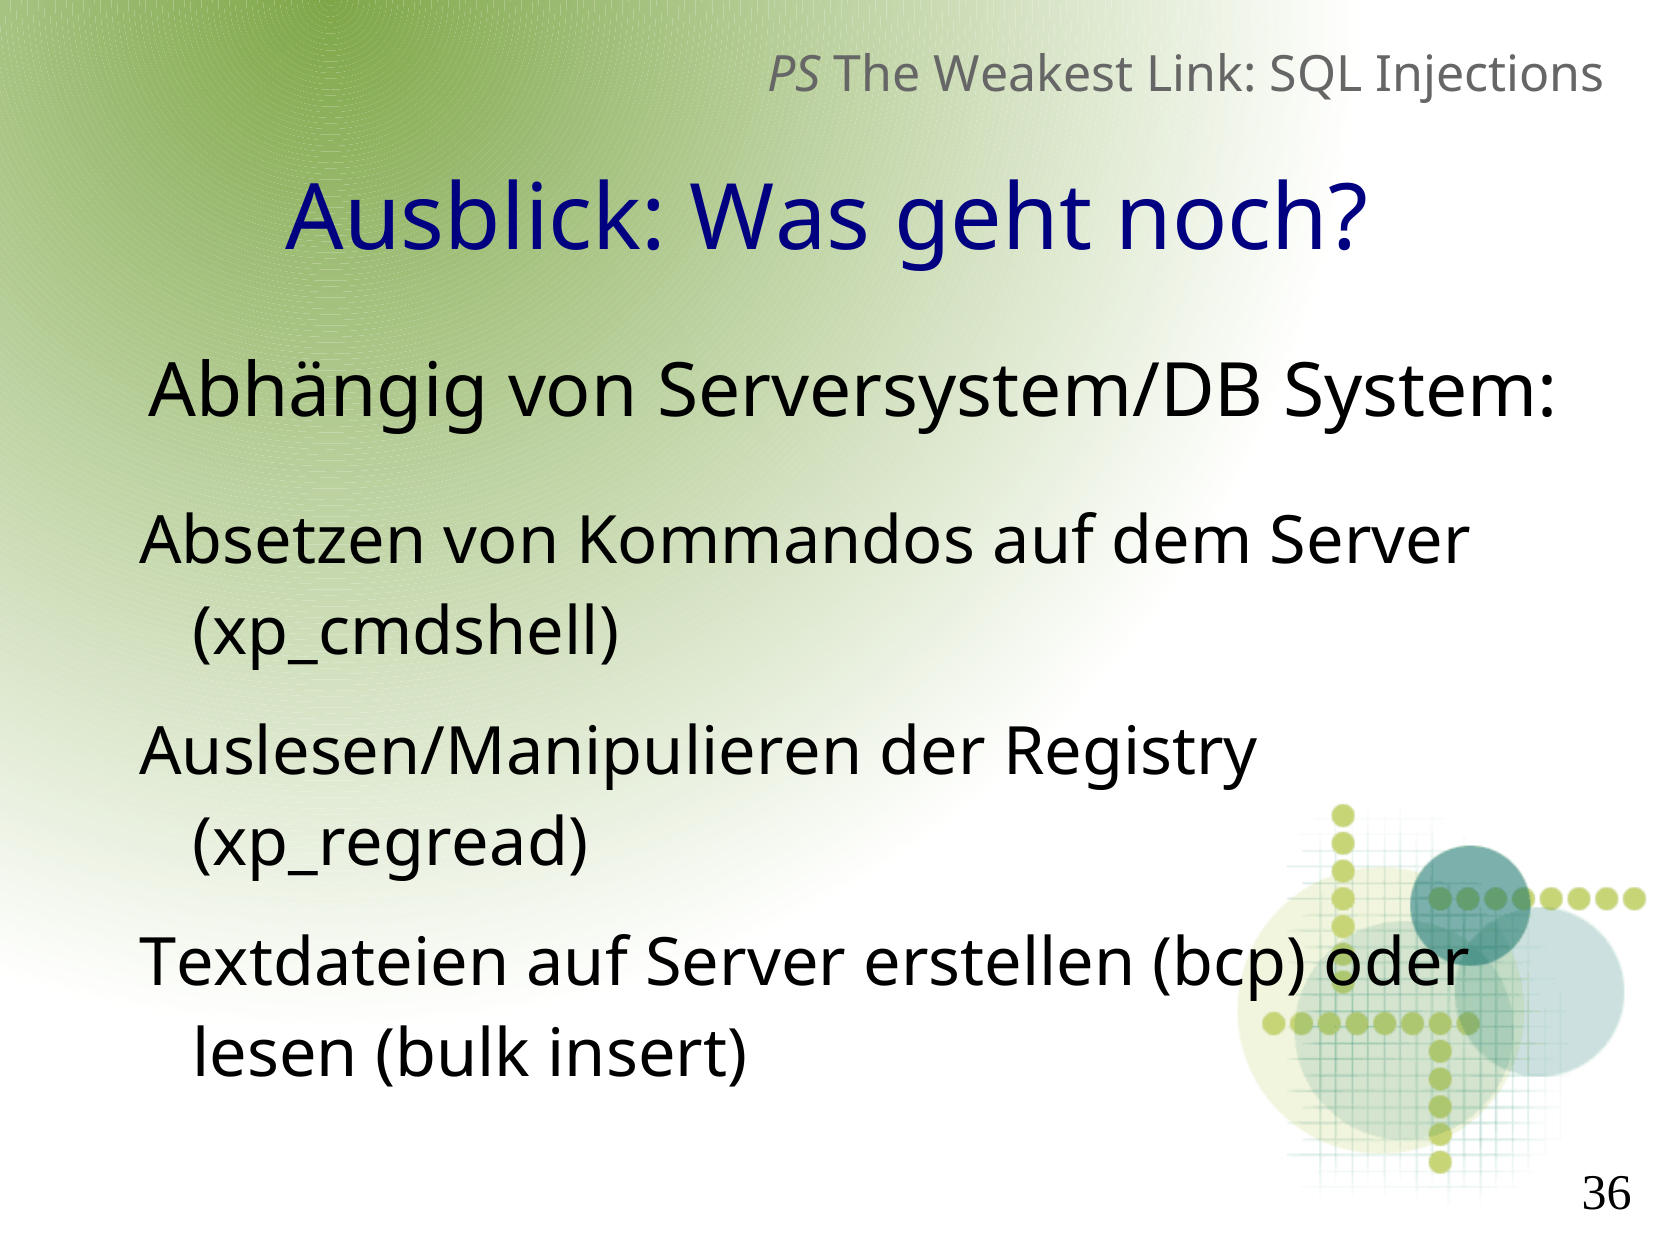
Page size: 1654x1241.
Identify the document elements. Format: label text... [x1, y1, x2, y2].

picture [1224, 792, 1654, 1211]
title Ausblick: Was geht noch? [121, 110, 1534, 318]
list Absetzen von Kommandos auf dem Server (xp_cmdshell) Auslesen/Manipulieren der Registry (xp_regread) Textdateien auf Server erstellen (bcp) oder lesen (bulk insert) [121, 492, 1534, 1127]
text_box Abhängig von Serversystem/DB System: [148, 336, 1618, 579]
